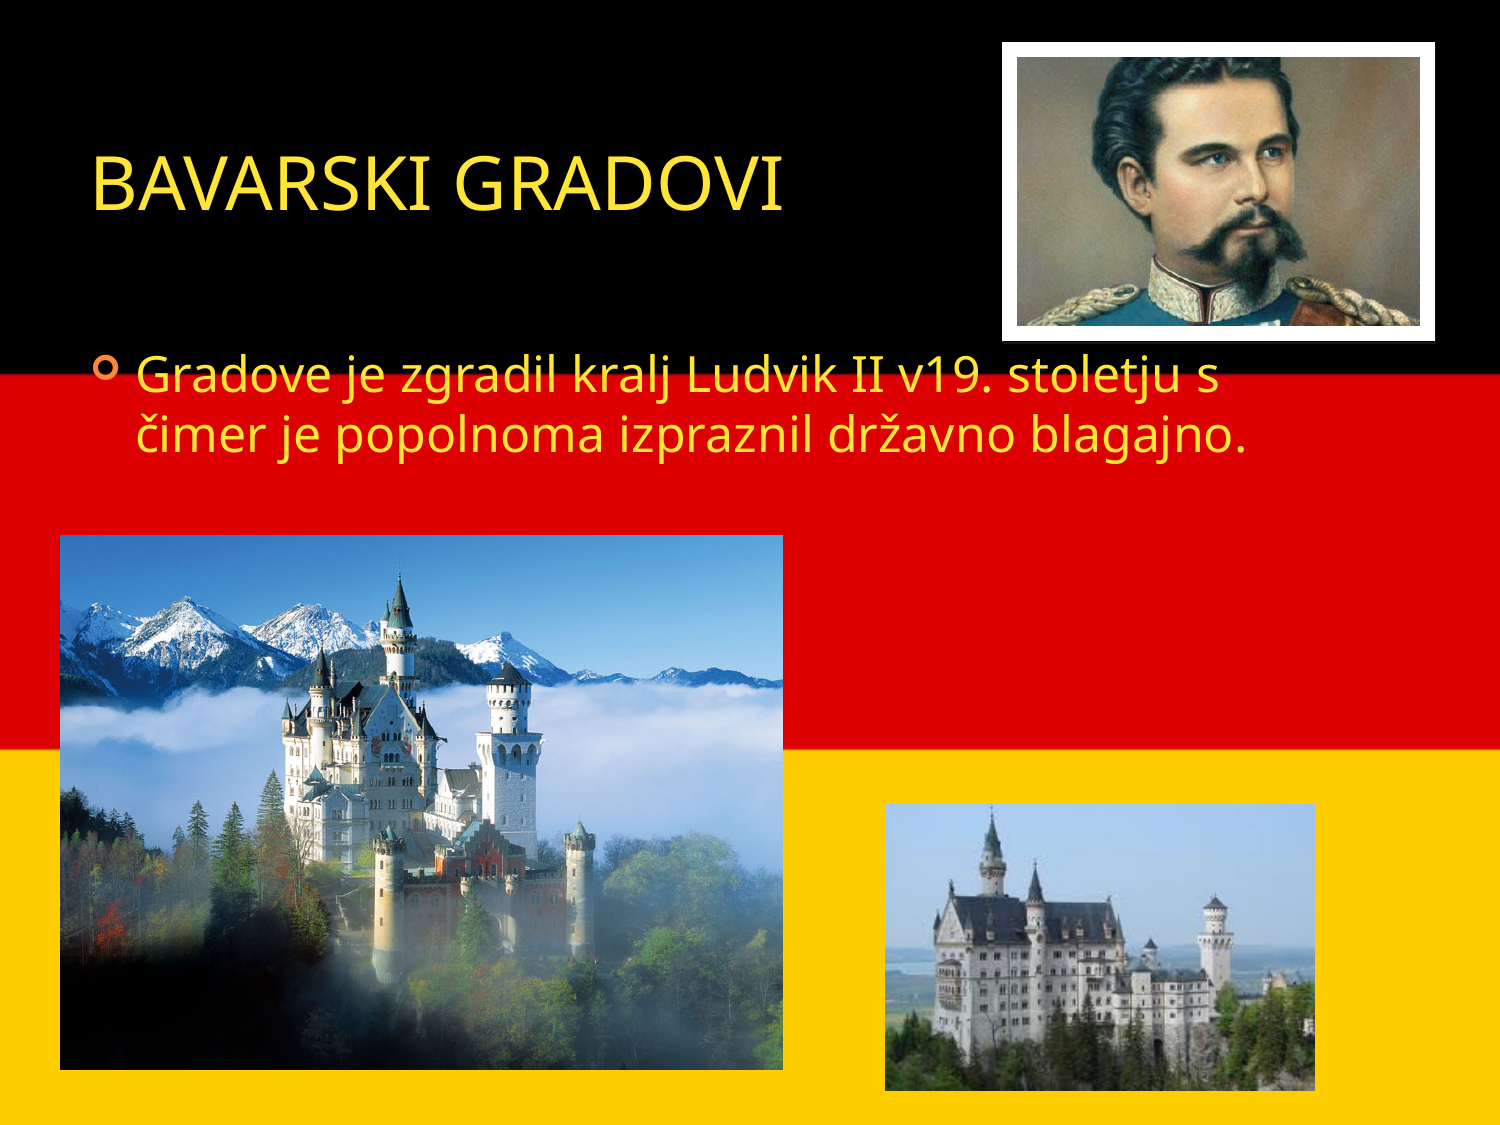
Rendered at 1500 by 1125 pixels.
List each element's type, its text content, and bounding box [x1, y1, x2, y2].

title Bavarski gradovi [75, 45, 1002, 233]
list Gradove je zgradil kralj Ludvik II v19. stoletju s čimer je popolnoma izpraznil državno blagajno. [75, 262, 1300, 1062]
picture [0, 0, 1500, 1125]
